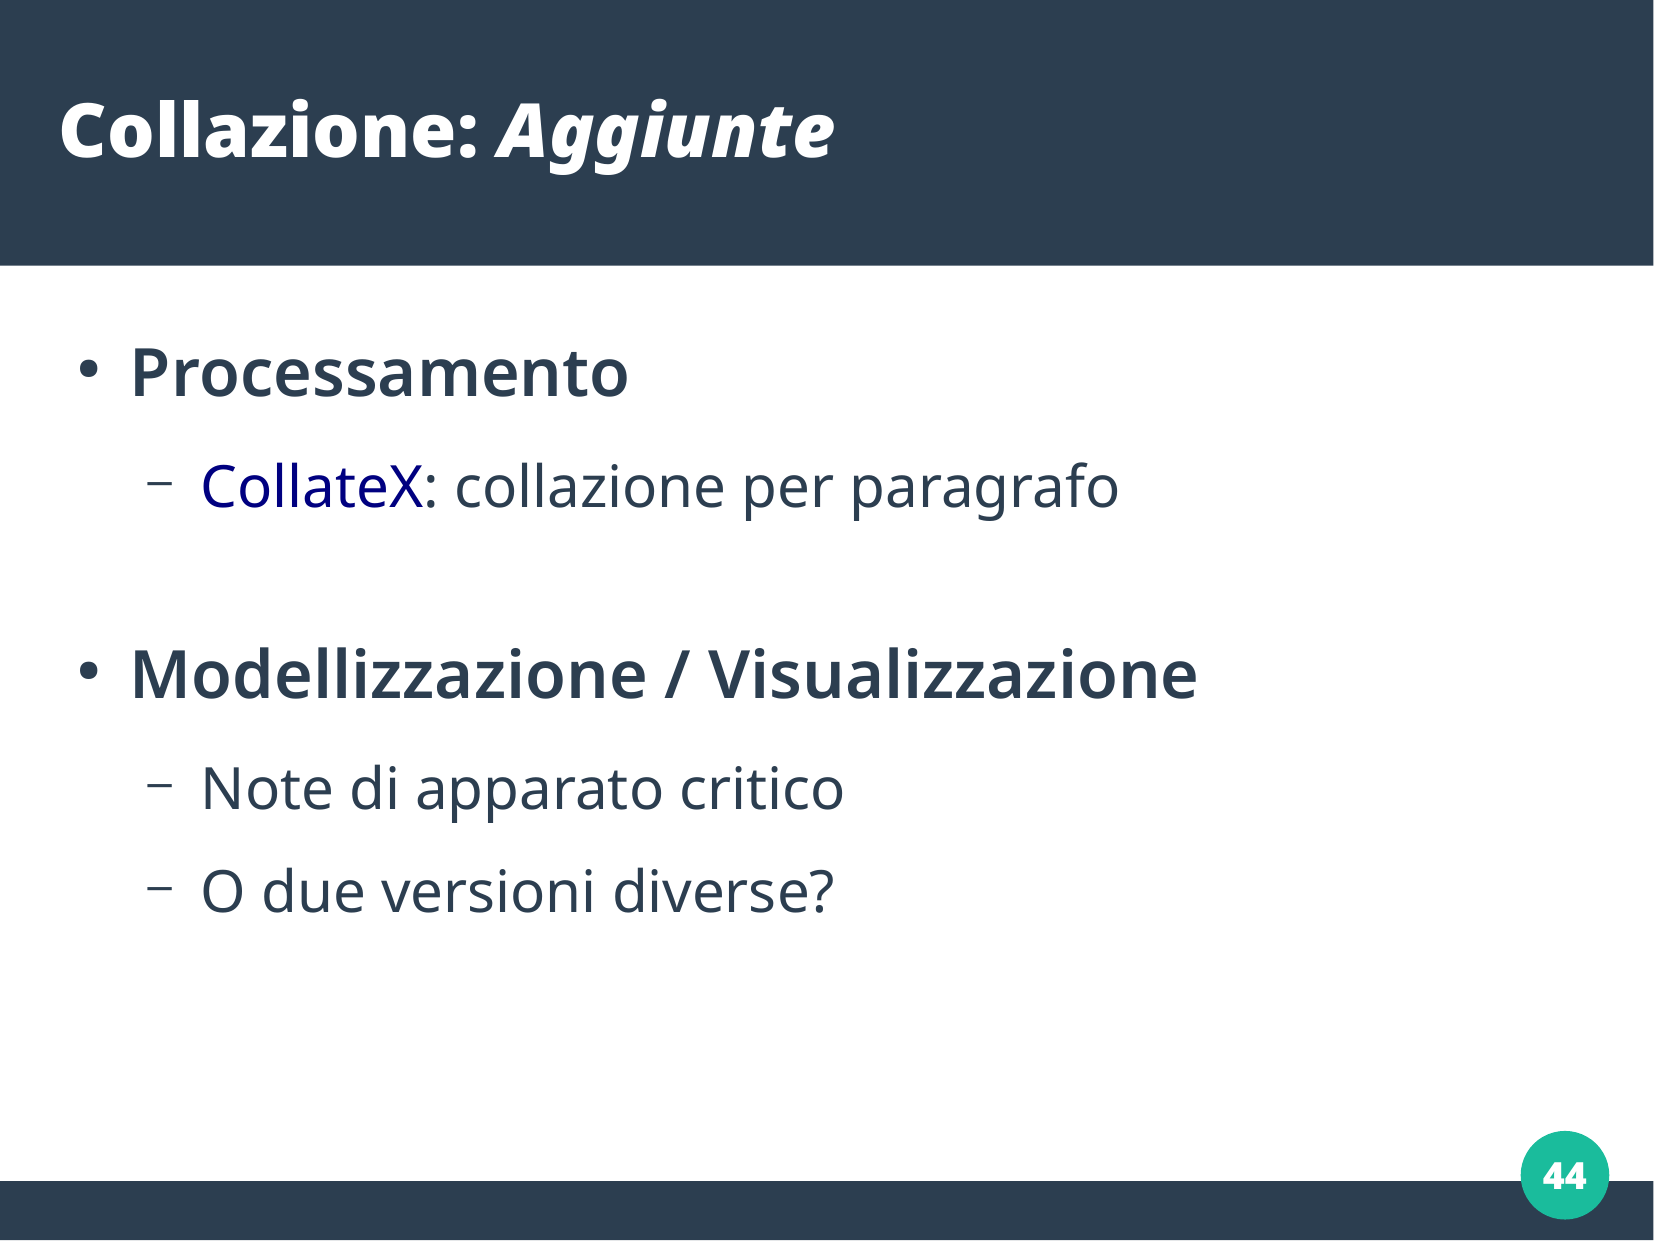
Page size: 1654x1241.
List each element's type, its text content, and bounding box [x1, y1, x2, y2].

title Collazione: Aggiunte [59, 49, 1595, 207]
list Processamento CollateX: collazione per paragrafo Modellizzazione / Visualizzazione Note di apparato critico O due versioni diverse? [59, 324, 1595, 1152]
